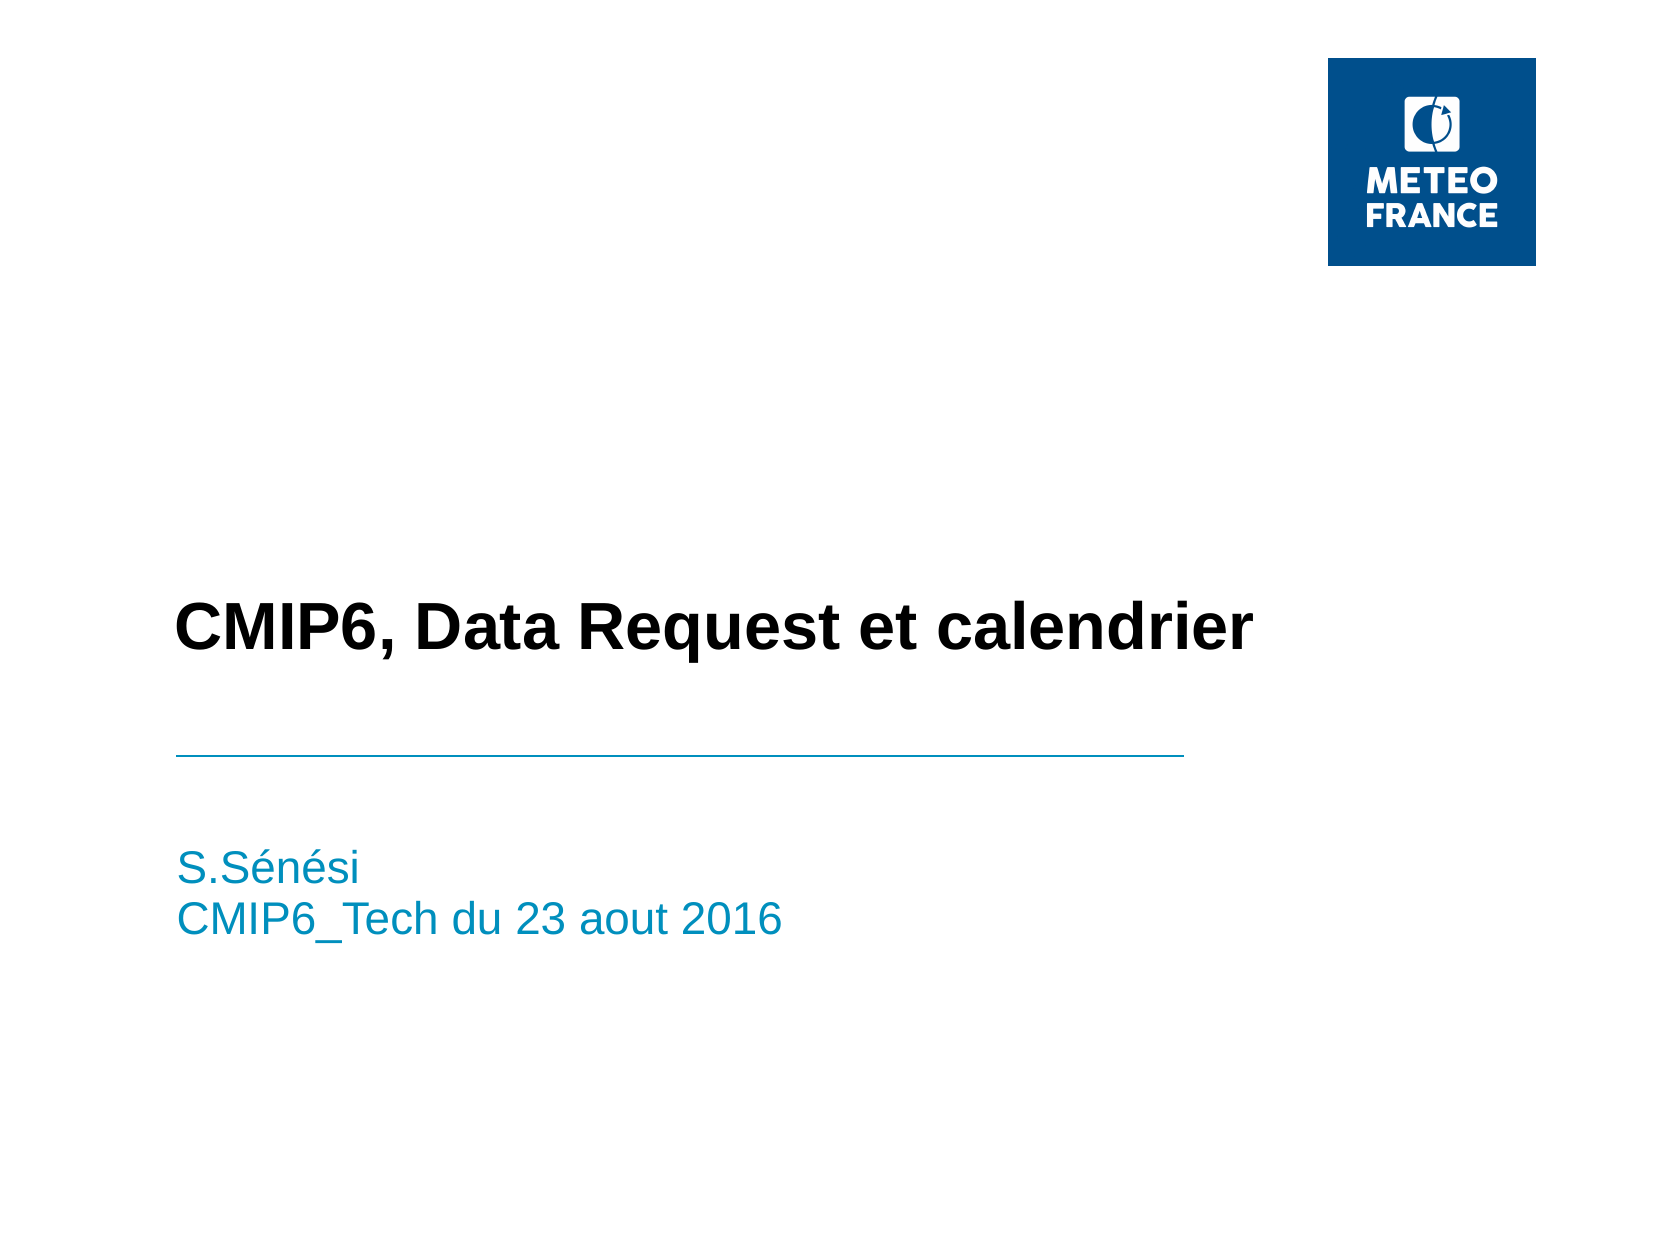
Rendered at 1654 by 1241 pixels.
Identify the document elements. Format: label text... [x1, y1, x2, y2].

picture [1328, 58, 1536, 266]
title S.Sénési CMIP6_Tech du 23 aout 2016 [176, 813, 1535, 973]
title CMIP6, Data Request et calendrier [174, 513, 1518, 739]
